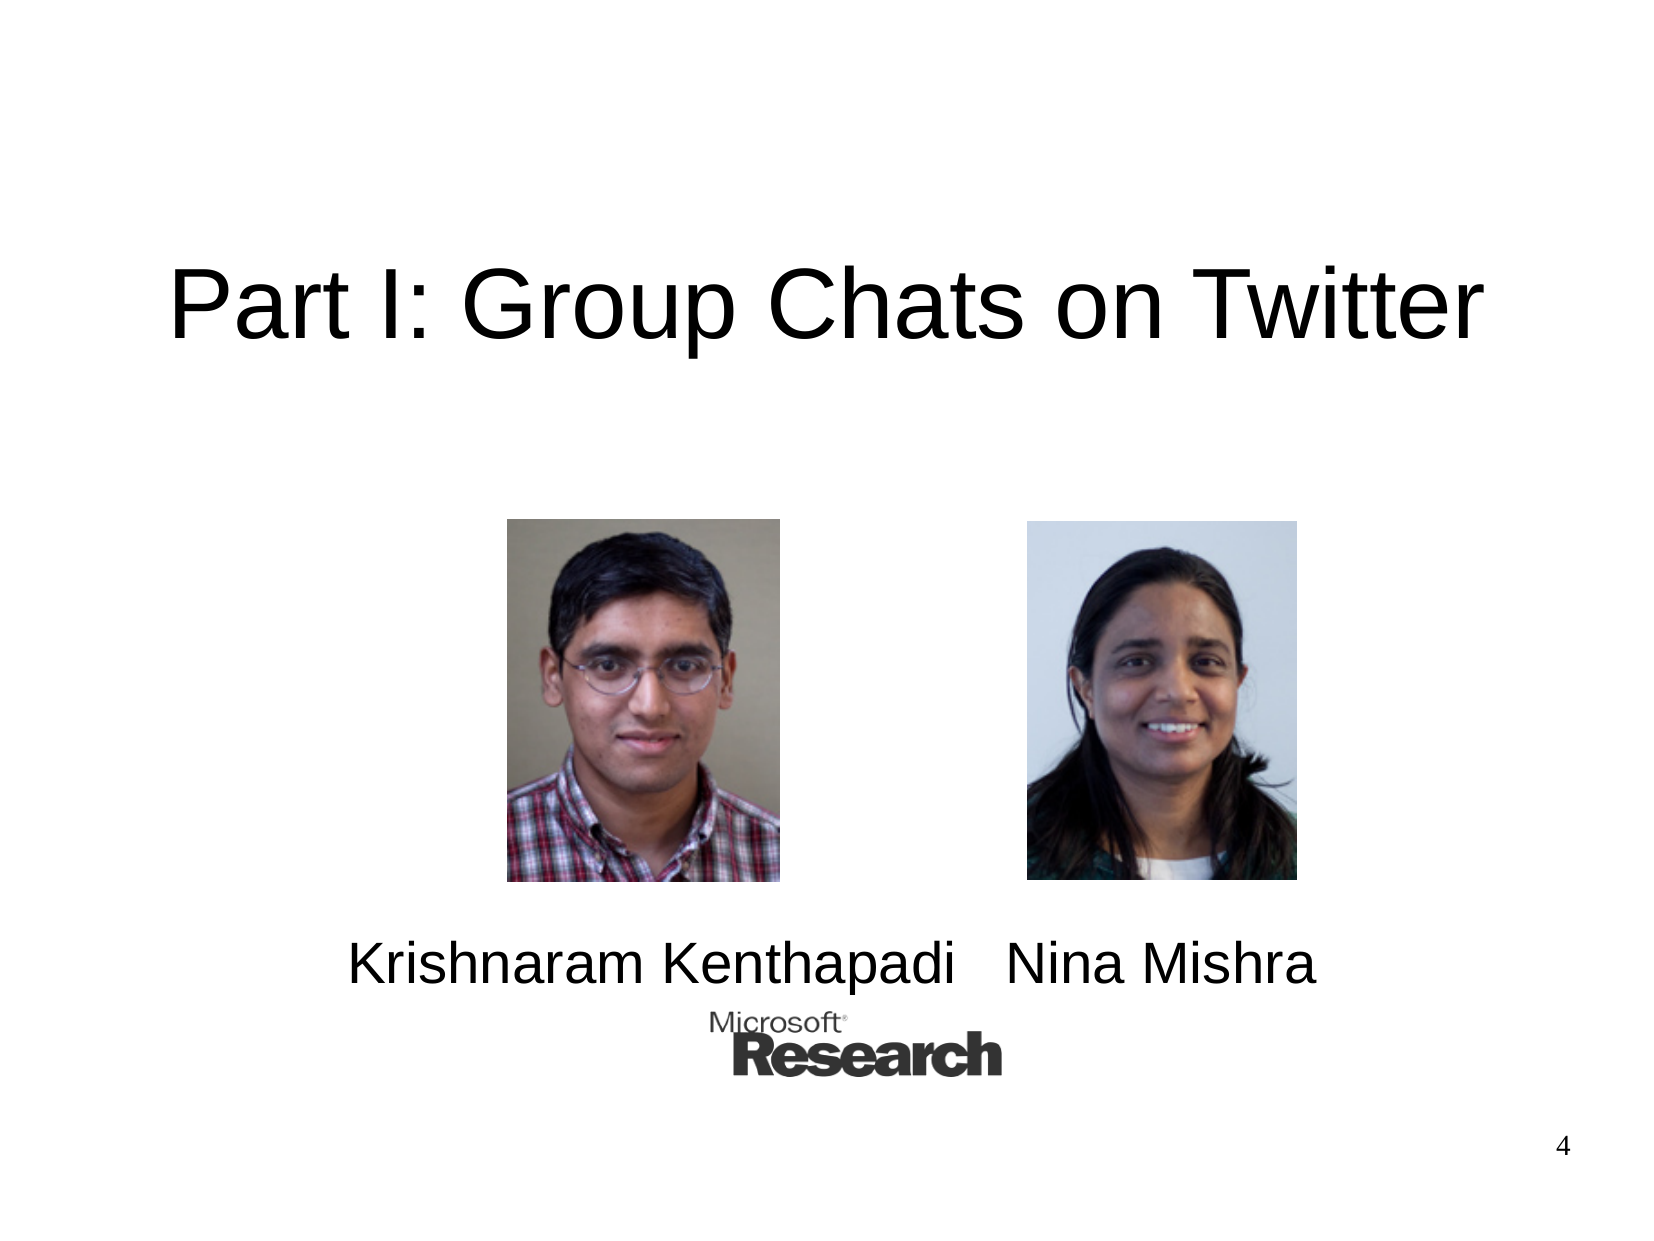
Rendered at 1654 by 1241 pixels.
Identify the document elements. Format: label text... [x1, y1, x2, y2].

picture [507, 519, 780, 882]
picture [700, 995, 1016, 1087]
picture [1027, 521, 1297, 880]
subtitle Krishnaram Kenthapadi Nina Mishra [29, 408, 1635, 1128]
title Part I: Group Chats on Twitter [82, 200, 1571, 408]
